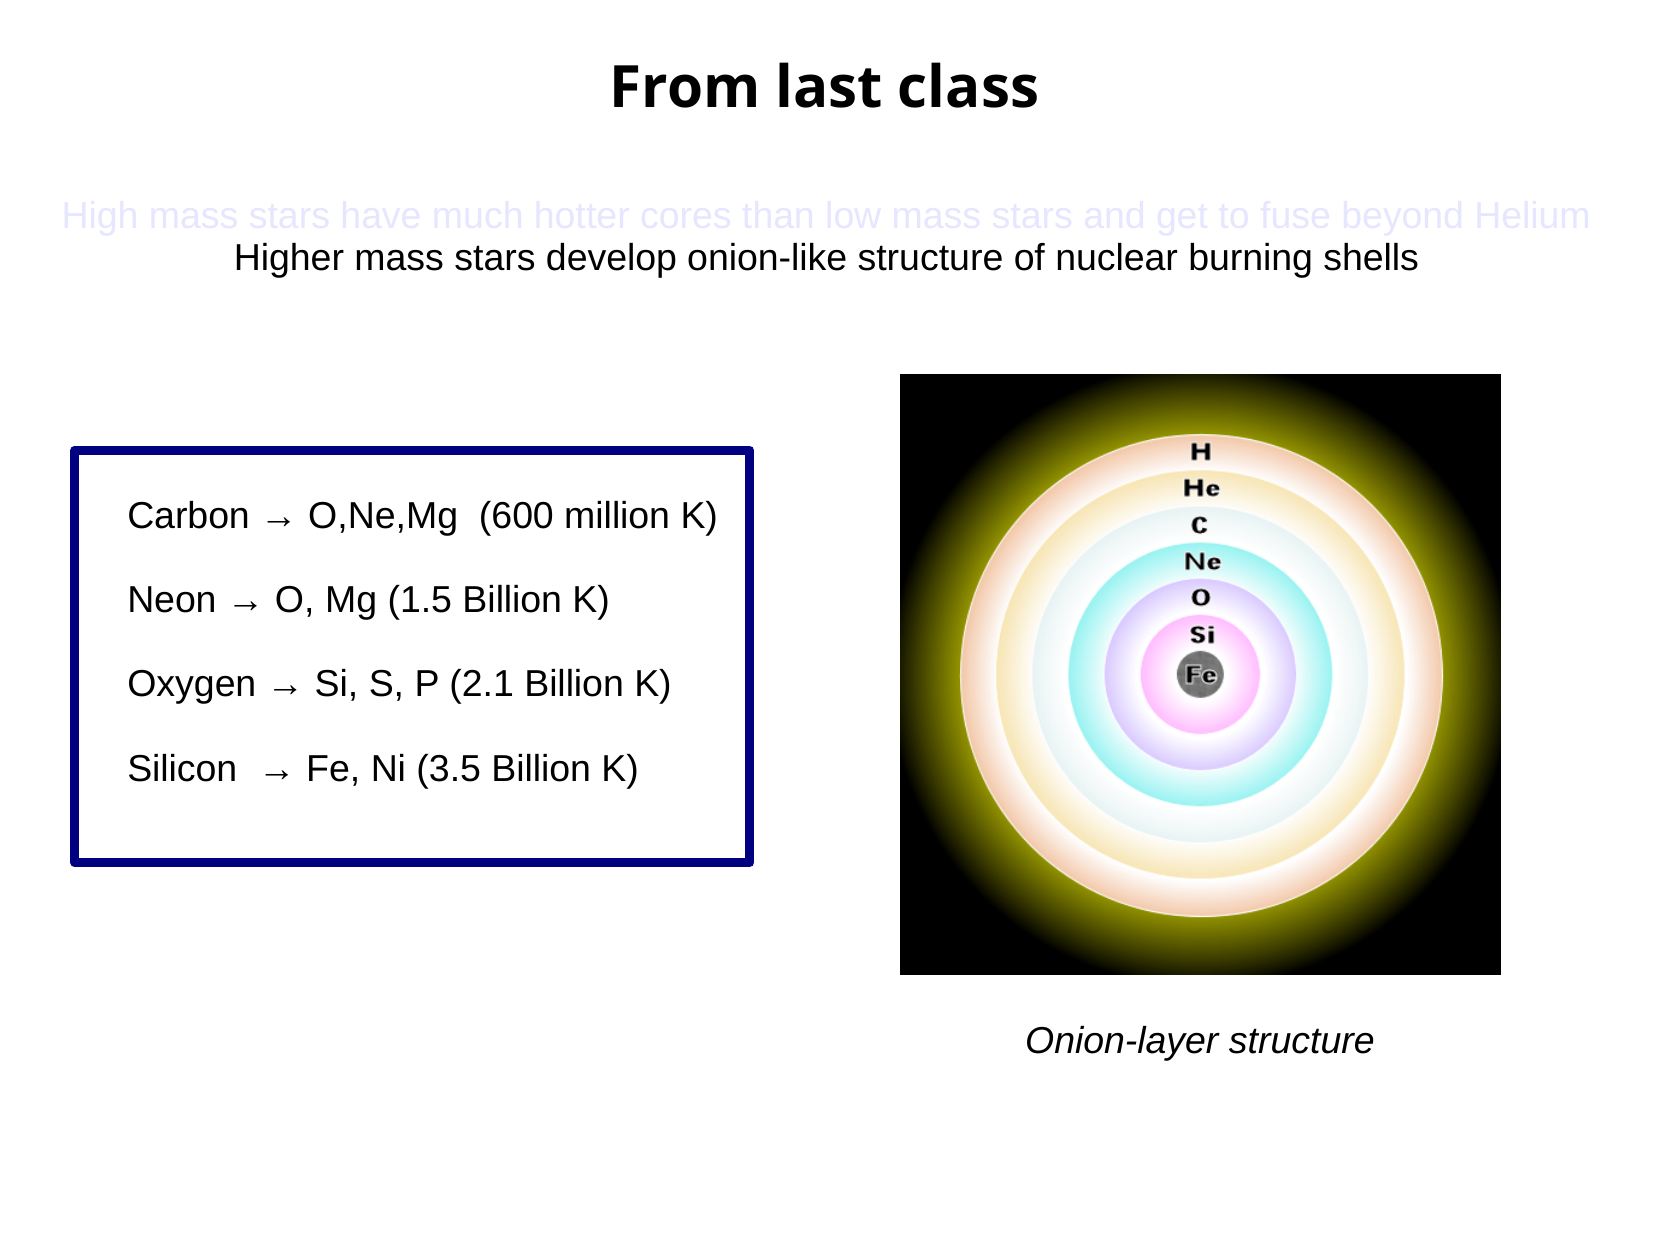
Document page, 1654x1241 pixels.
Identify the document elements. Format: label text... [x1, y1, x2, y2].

text_box Carbon → O,Ne,Mg (600 million K) Neon → O, Mg (1.5 Billion K) Oxygen → Si, S, P (2.1 Billion K) Silicon → Fe, Ni (3.5 Billion K) [112, 487, 750, 839]
text_box From last class [262, 37, 1388, 134]
text_box [74, 450, 750, 863]
picture [900, 374, 1501, 976]
text_box High mass stars have much hotter cores than low mass stars and get to fuse beyond Helium Higher mass stars develop onion-like structure of nuclear burning shells [0, 187, 1653, 376]
text_box Onion-layer structure [900, 1012, 1500, 1070]
